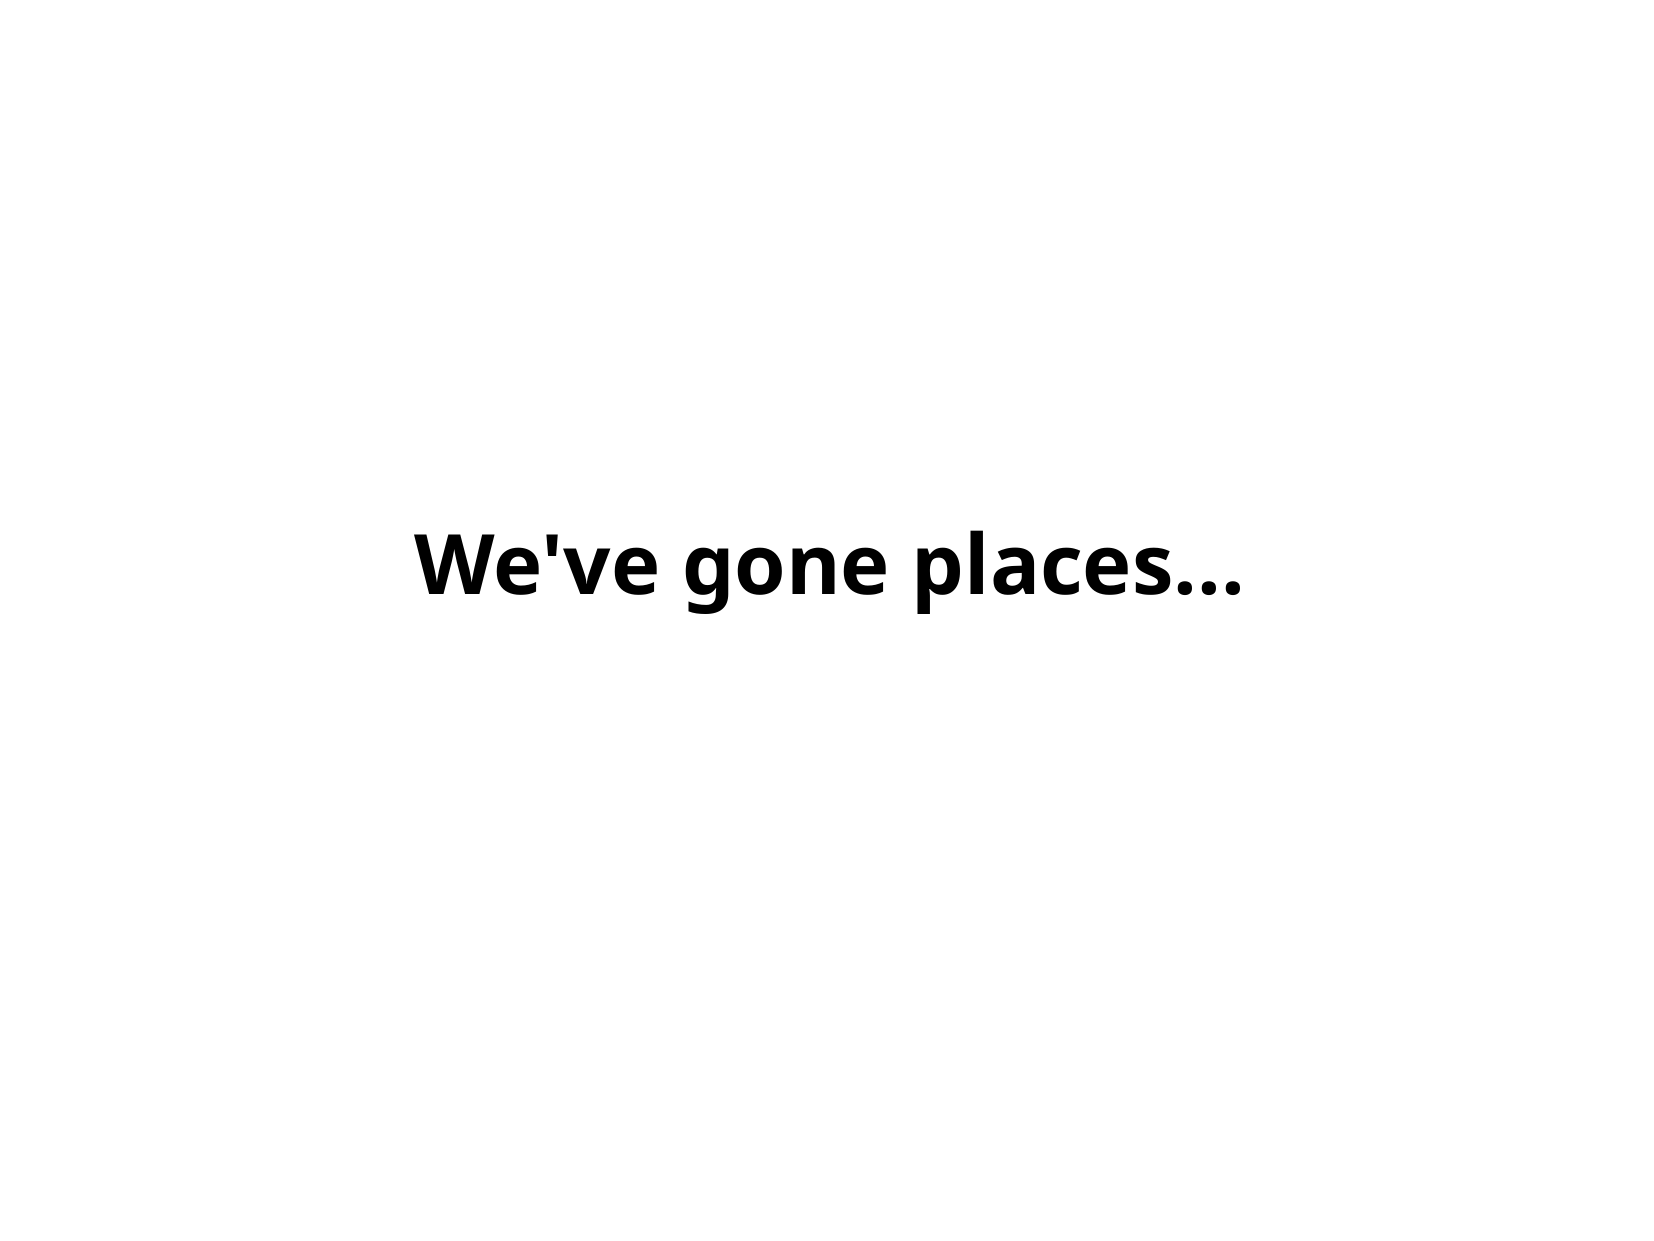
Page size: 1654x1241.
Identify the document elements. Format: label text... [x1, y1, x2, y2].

list [130, 525, 1537, 797]
title We've gone places... [112, 503, 1519, 751]
